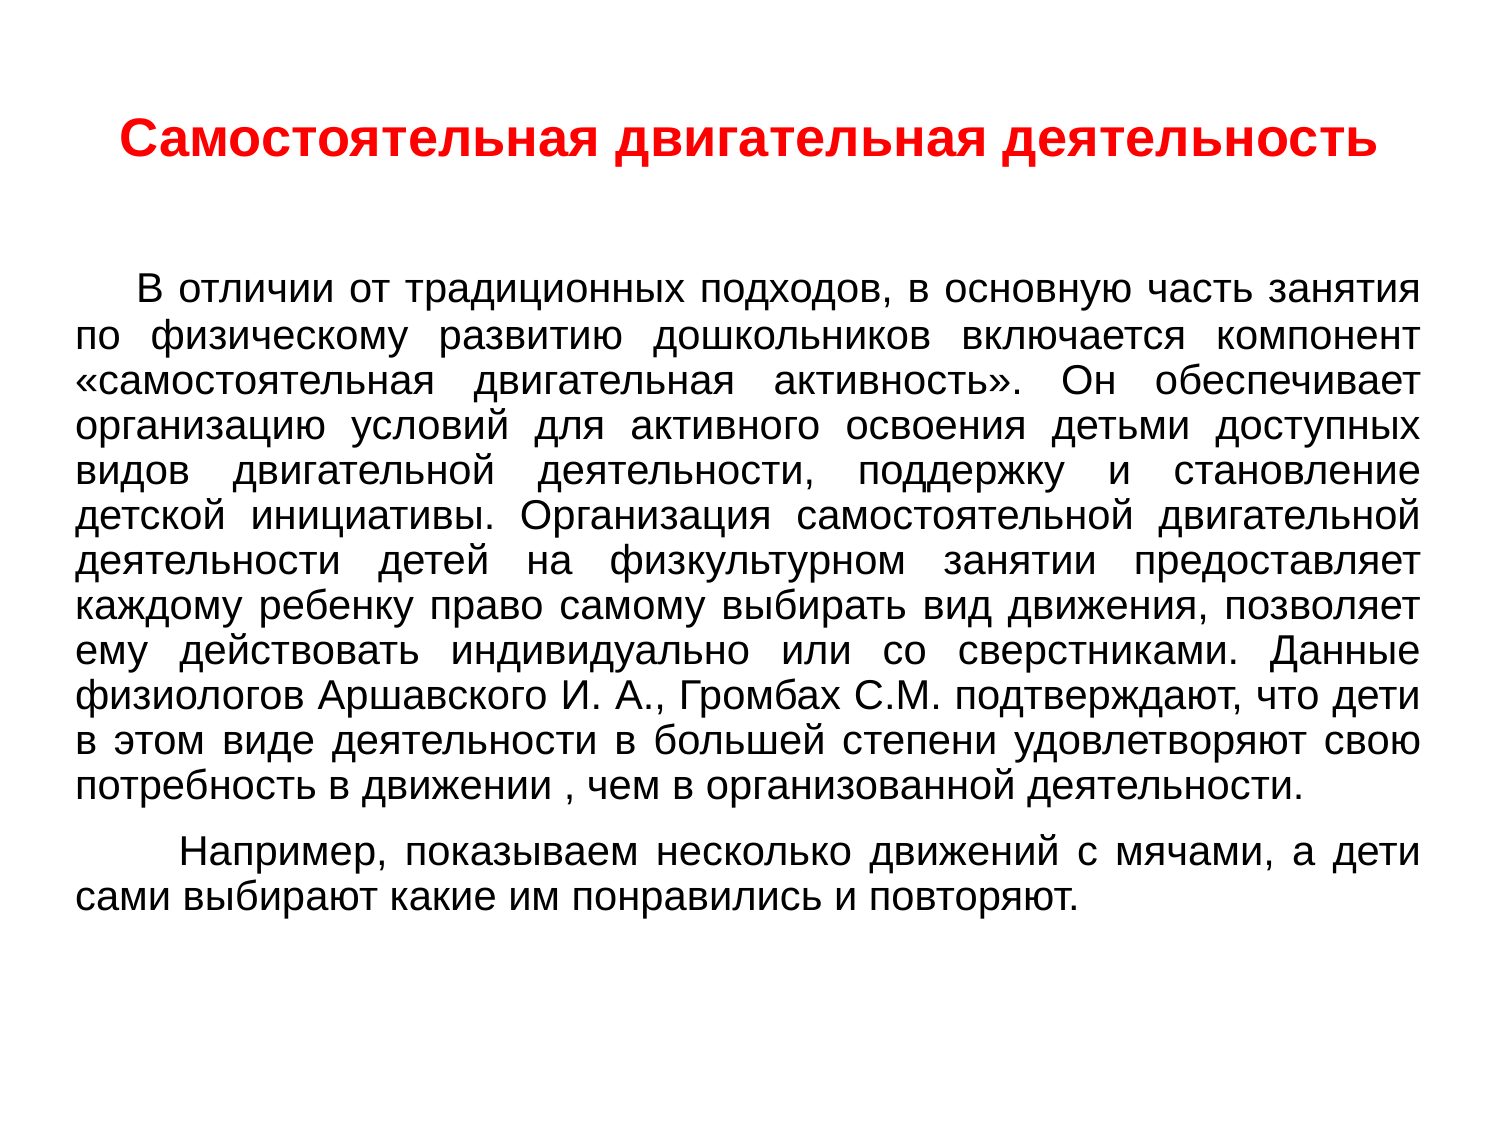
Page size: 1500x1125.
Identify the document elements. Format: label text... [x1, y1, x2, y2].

title Самостоятельная двигательная деятельность [75, 44, 1425, 213]
subtitle В отличии от традиционных подходов, в основную часть занятия по физическому развитию дошкольников включается компонент «самостоятельная двигательная активность». Он обеспечивает организацию условий для активного освоения детьми доступных видов двигательной деятельности, поддержку и становление детской инициативы. Организация самостоятельной двигательной деятельности детей на физкультурном занятии предоставляет каждому ребенку право самому выбирать вид движения, позволяет ему действовать индивидуально или со сверстниками. Данные физиологов Аршавского И. А., Громбах С.М. подтверждают, что дети в этом виде деятельности в большей степени удовлетворяют свою потребность в движении , чем в организованной деятельности. Например, показываем несколько движений с мячами, а дети сами выбирают какие им понравились и повторяют. [75, 213, 1425, 966]
